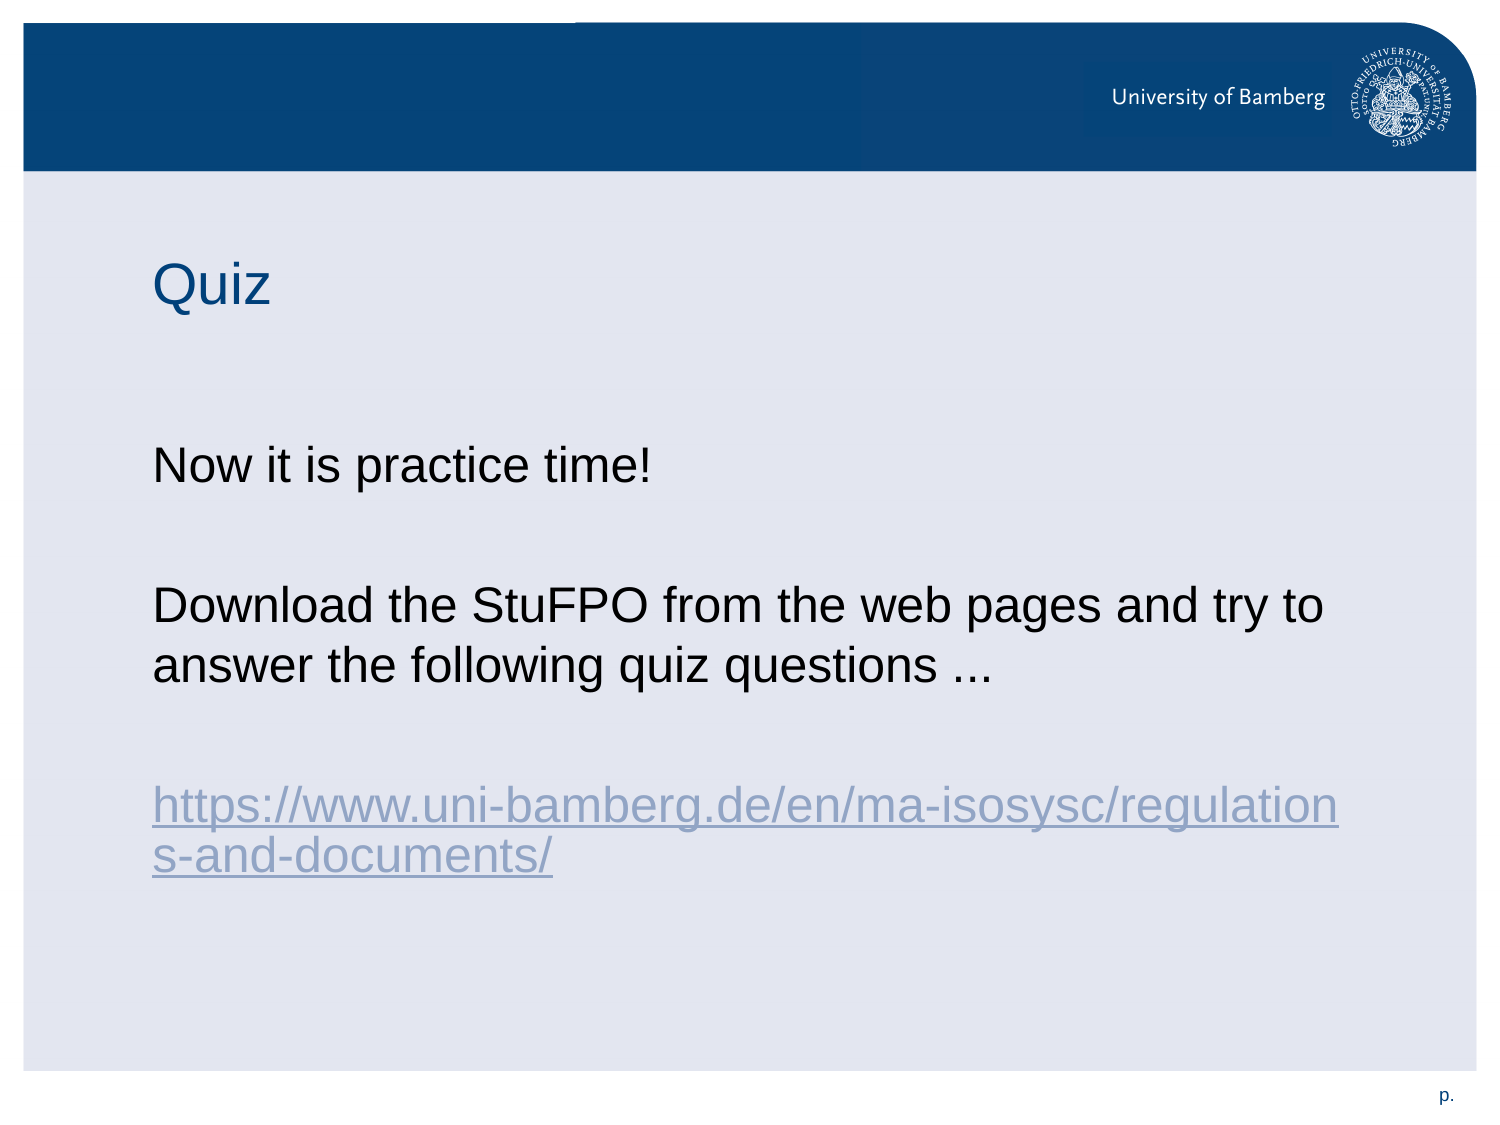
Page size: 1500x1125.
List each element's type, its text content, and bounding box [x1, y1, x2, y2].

picture [0, 0, 1500, 1125]
list Now it is practice time! Download the StuFPO from the web pages and try to answer the following quiz questions ... https://www.uni-bamberg.de/en/ma-isosysc/regulations-and-documents/ [137, 425, 1363, 1008]
title Quiz [137, 187, 1363, 375]
